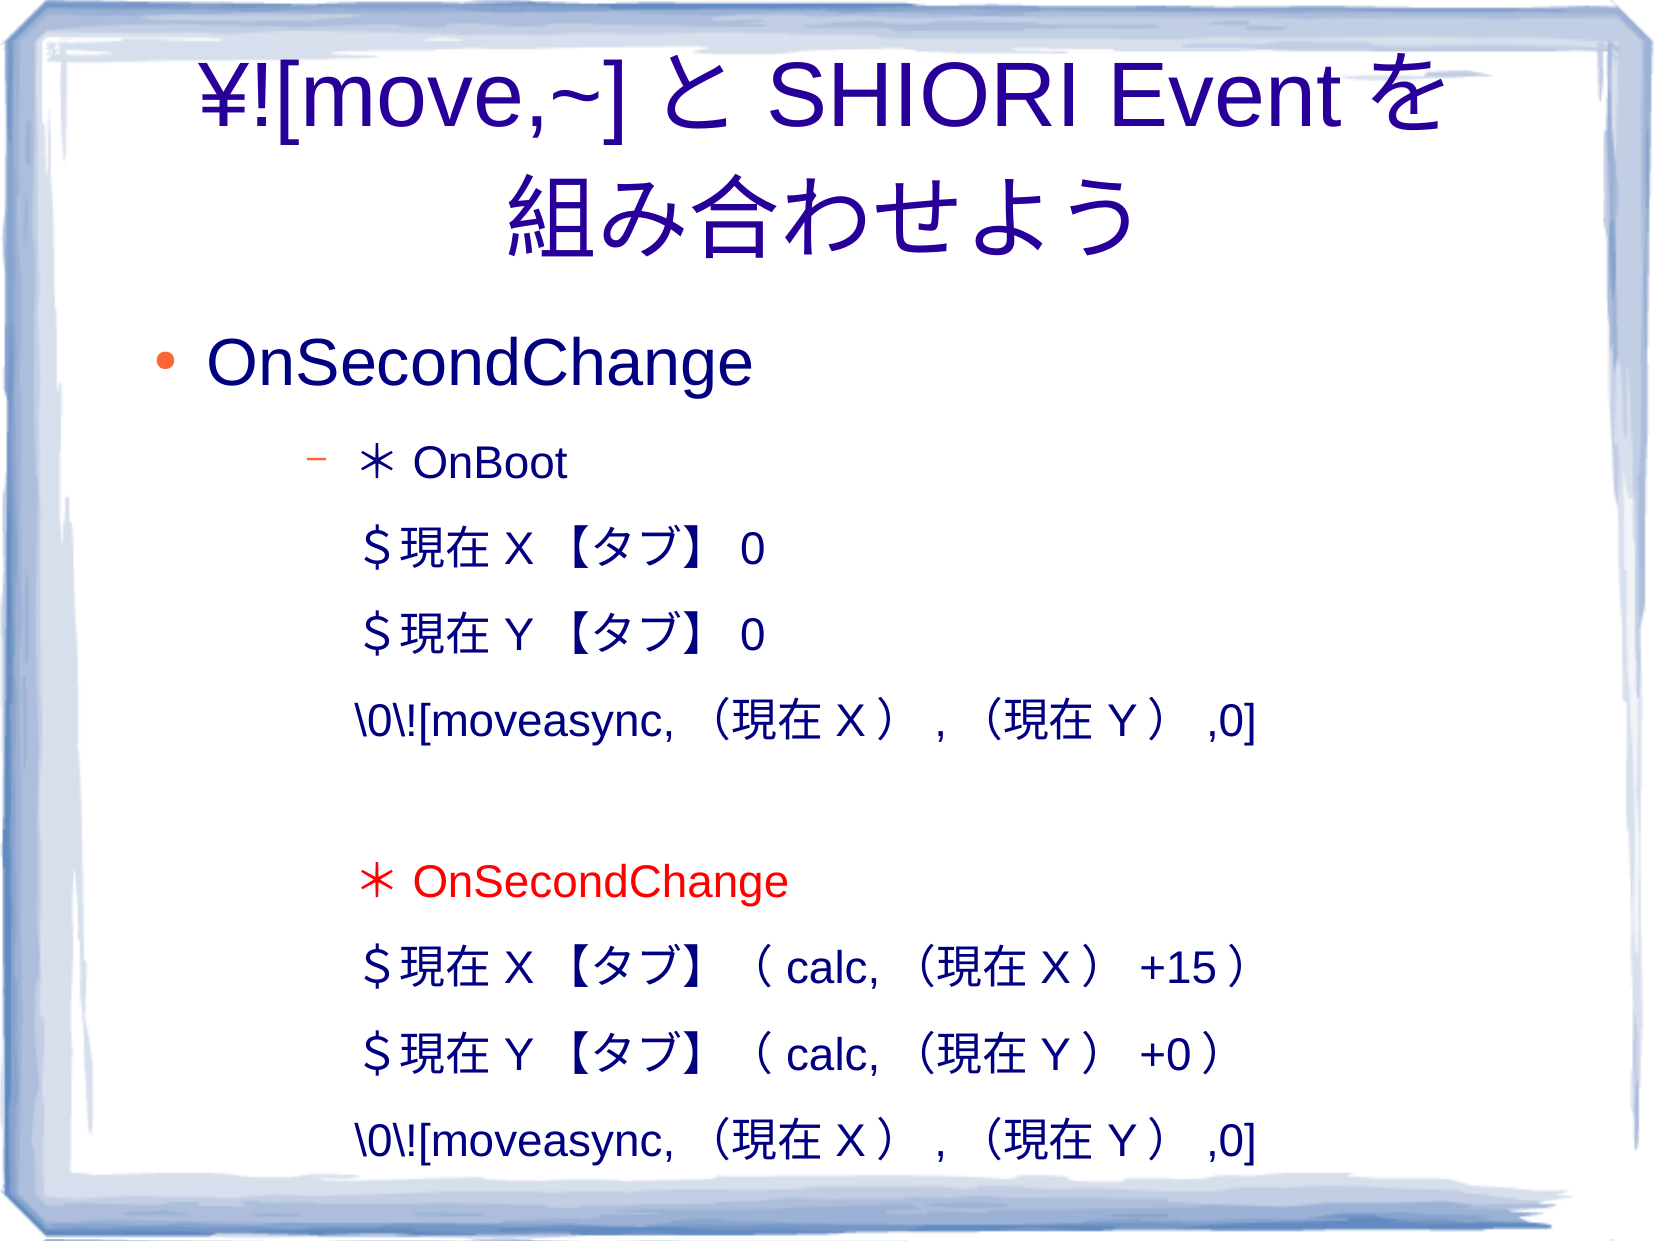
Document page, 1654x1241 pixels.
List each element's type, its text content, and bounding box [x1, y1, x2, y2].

title ¥![move,~]とSHIORI Eventを 組み合わせよう [82, 30, 1571, 276]
list OnSecondChange ＊OnBoot ＄現在X【タブ】0 ＄現在Y【タブ】0 \0\![moveasync,（現在X）,（現在Y）,0] ＊OnSecondChange ＄現在X【タブ】（calc,（現在X）+15） ＄現在Y【タブ】（calc,（現在Y）+0） \0\![moveasync,（現在X）,（現在Y）,0] [118, 324, 1571, 1172]
picture [0, 0, 1654, 1241]
